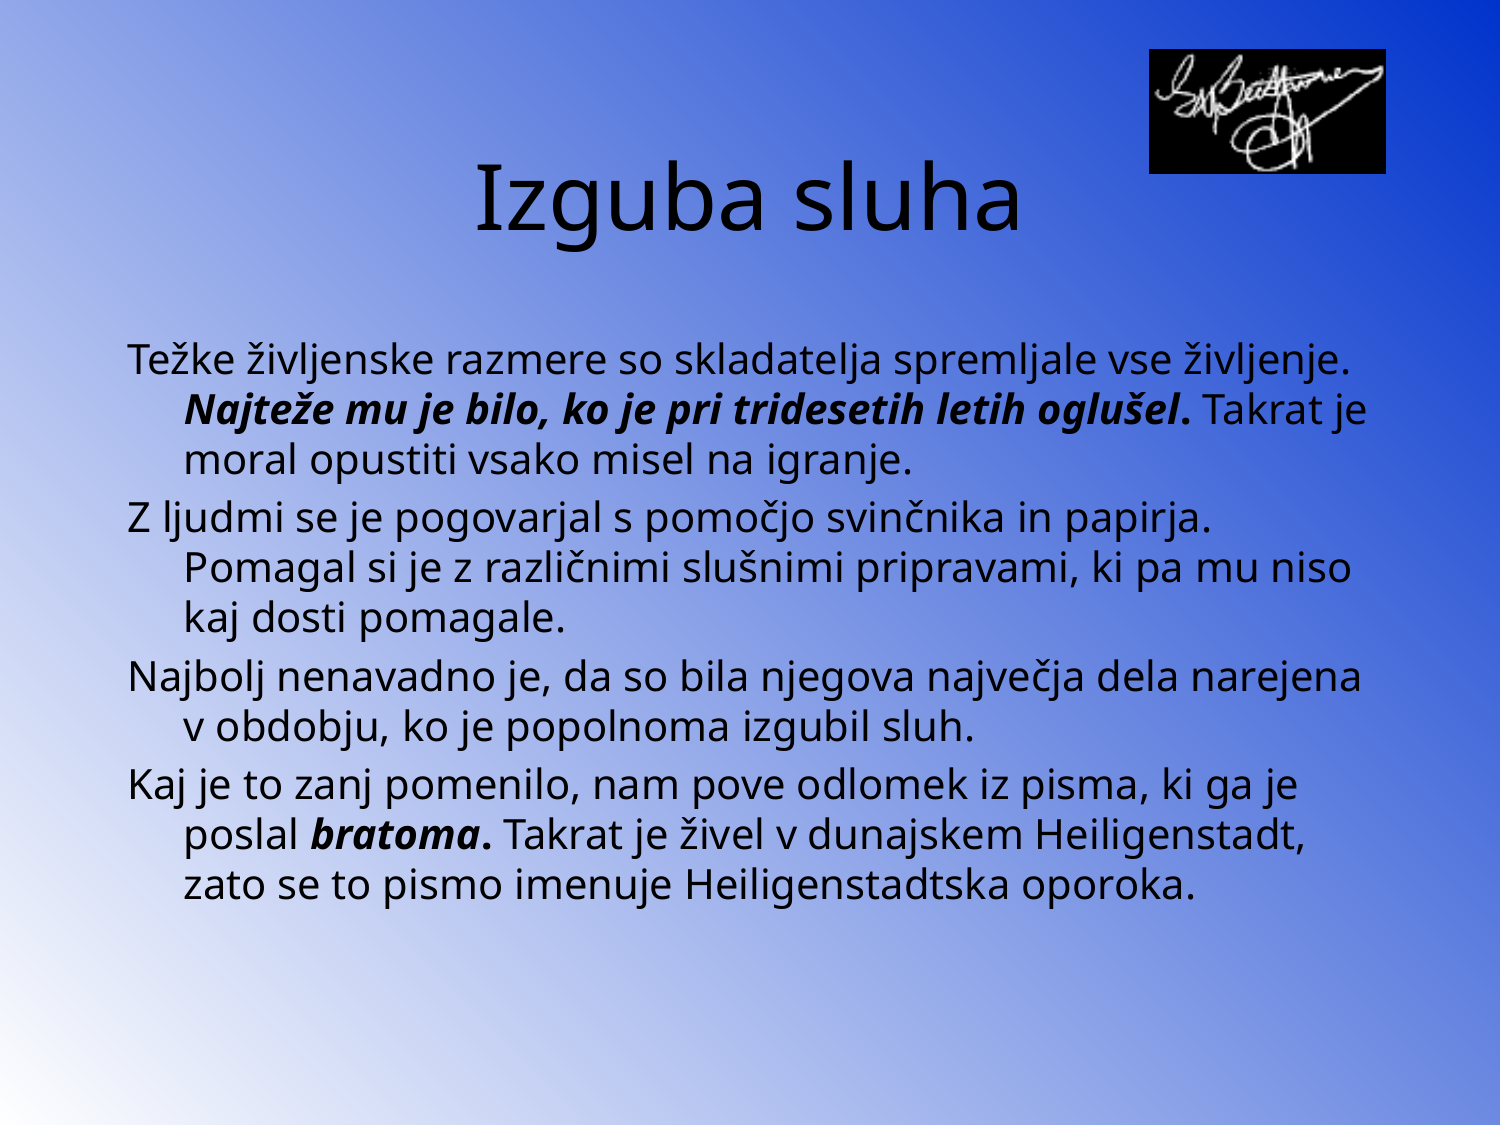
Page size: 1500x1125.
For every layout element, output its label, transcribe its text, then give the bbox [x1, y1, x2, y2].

title Izguba sluha [112, 99, 1388, 288]
list Težke življenske razmere so skladatelja spremljale vse življenje. Najteže mu je bilo, ko je pri tridesetih letih oglušel. Takrat je moral opustiti vsako misel na igranje. Z ljudmi se je pogovarjal s pomočjo svinčnika in papirja. Pomagal si je z različnimi slušnimi pripravami, ki pa mu niso kaj dosti pomagale. Najbolj nenavadno je, da so bila njegova največja dela narejena v obdobju, ko je popolnoma izgubil sluh. Kaj je to zanj pomenilo, nam pove odlomek iz pisma, ki ga je poslal bratoma. Takrat je živel v dunajskem Heiligenstadt, zato se to pismo imenuje Heiligenstadtska oporoka. [112, 324, 1388, 1000]
picture [1149, 49, 1386, 174]
